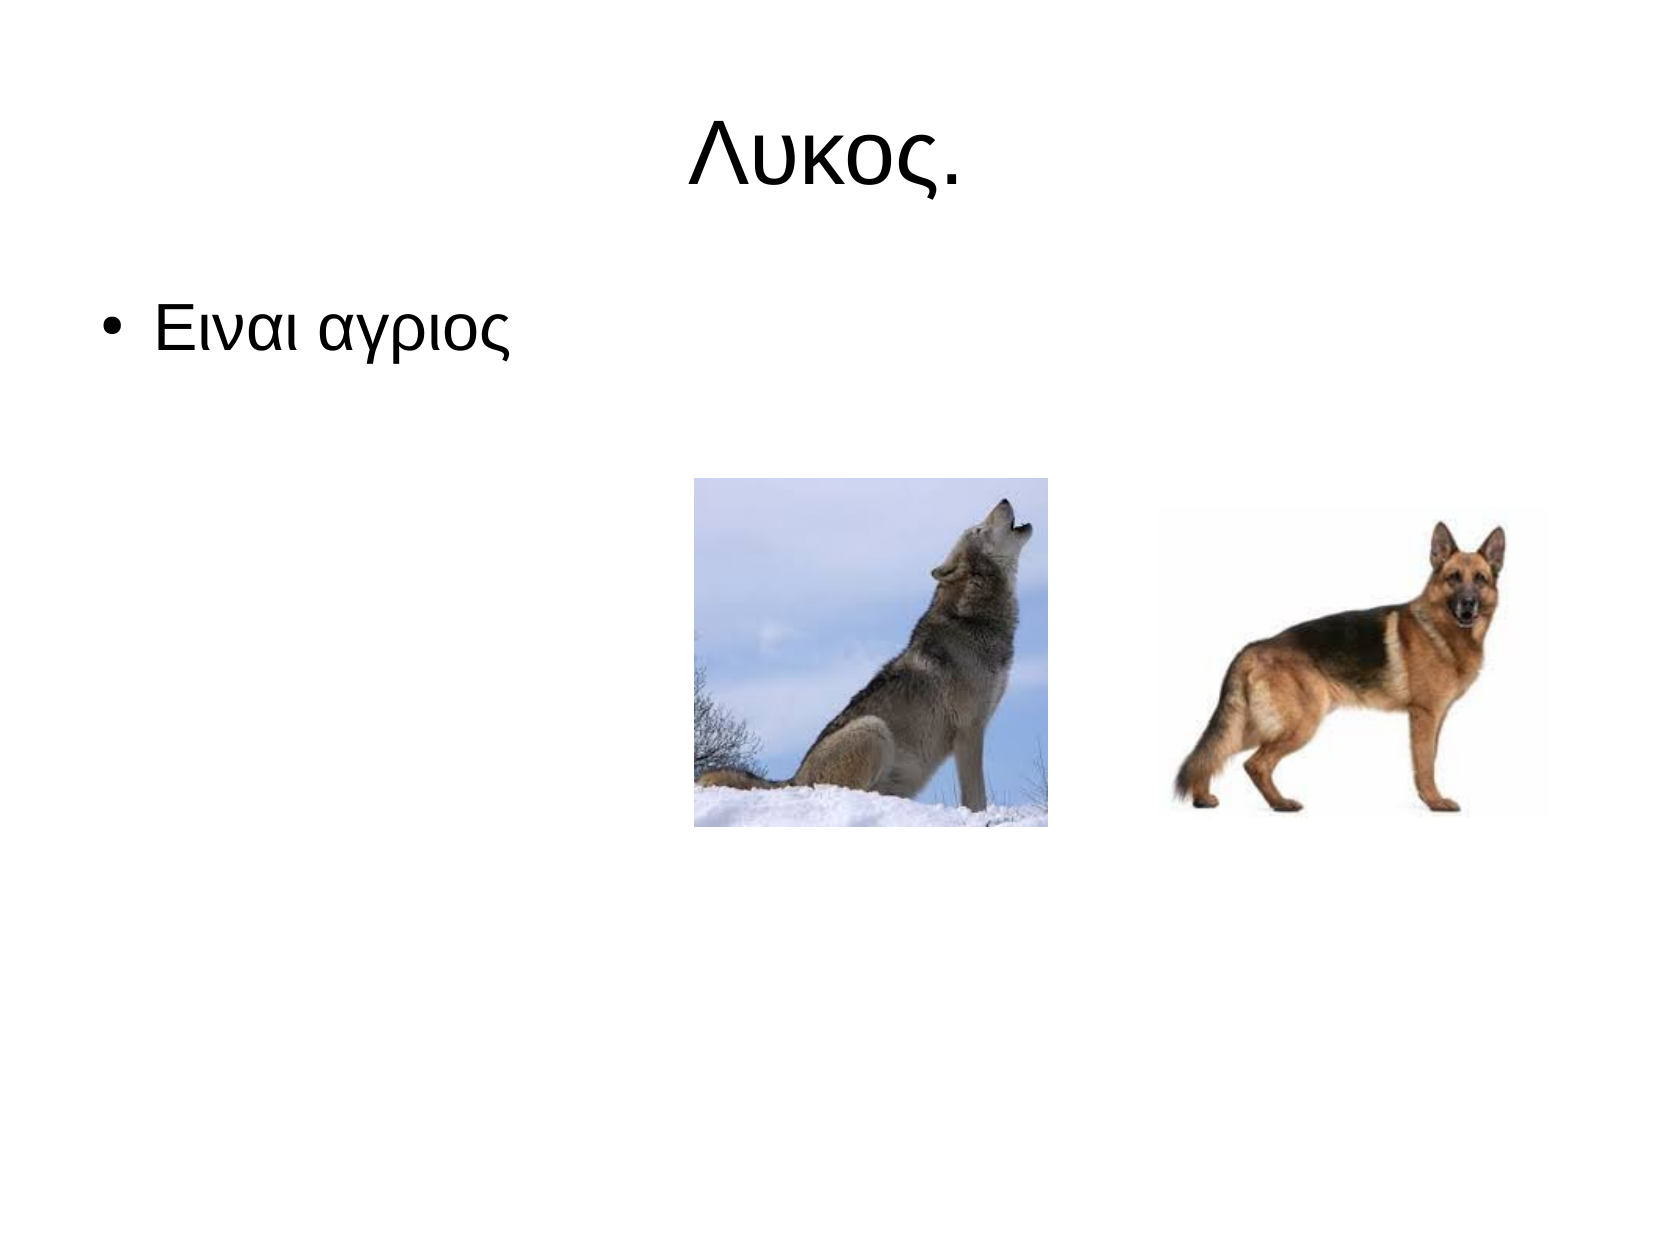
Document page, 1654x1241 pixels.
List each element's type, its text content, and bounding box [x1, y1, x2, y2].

list Ειναι αγριος [82, 290, 1571, 1109]
title Λυκος. [82, 49, 1571, 257]
picture [694, 478, 1048, 828]
picture [1157, 507, 1549, 818]
